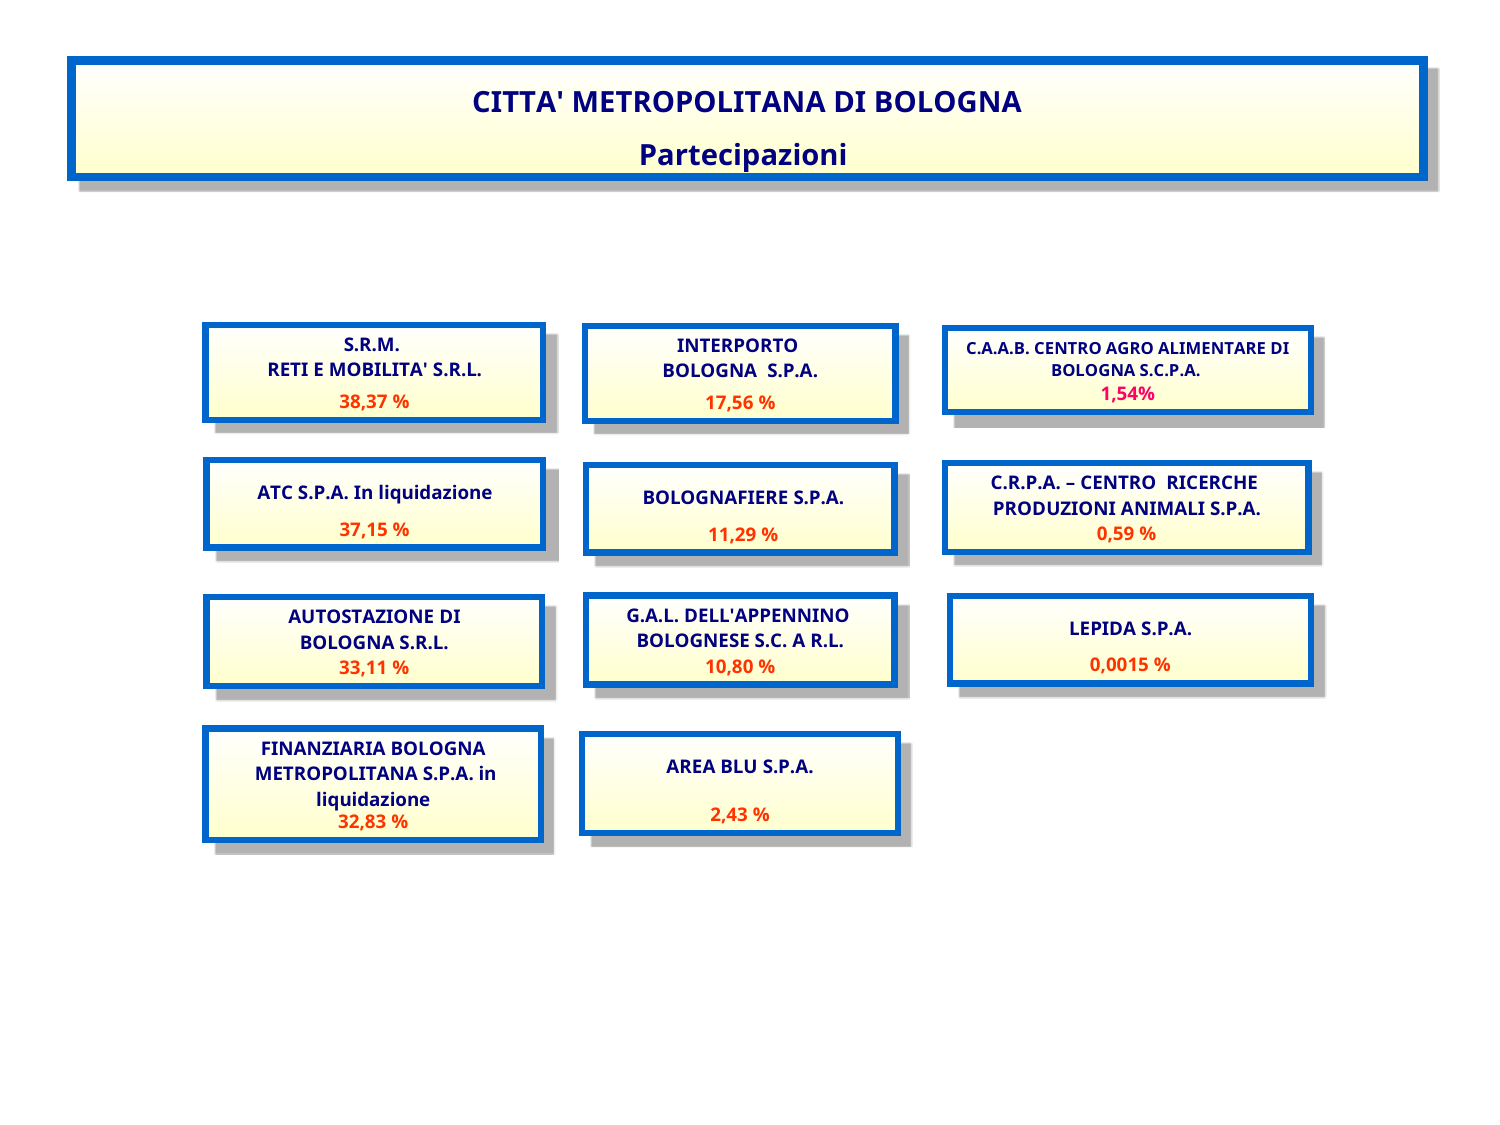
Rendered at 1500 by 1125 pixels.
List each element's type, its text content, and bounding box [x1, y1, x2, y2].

text_box C.R.P.A. – CENTRO RICERCHE PRODUZIONI ANIMALI S.P.A. 0,59 % [944, 463, 1309, 553]
text_box FINANZIARIA BOLOGNA METROPOLITANA S.P.A. in liquidazione 32,83 % [205, 728, 541, 841]
text_box G.A.L. DELL'APPENNINO BOLOGNESE S.C. A R.L. 10,80 % [586, 595, 895, 685]
text_box INTERPORTO BOLOGNA S.P.A. 17,56 % [585, 325, 896, 421]
text_box C.A.A.B. CENTRO AGRO ALIMENTARE DI BOLOGNA S.C.P.A. 1,54% [944, 328, 1312, 413]
text_box BOLOGNAFIERE S.P.A. 11,29 % [586, 465, 895, 553]
text_box CITTA' METROPOLITANA DI BOLOGNA Partecipazioni [71, 60, 1424, 177]
text_box AUTOSTAZIONE DI BOLOGNA S.R.L. 33,11 % [206, 597, 543, 687]
text_box ATC S.P.A. In liquidazione 37,15 % [206, 460, 544, 548]
text_box AREA BLU S.P.A. 2,43 % [582, 733, 898, 834]
text_box LEPIDA S.P.A. 0,0015 % [950, 595, 1312, 684]
text_box S.R.M. RETI E MOBILITA' S.R.L. 38,37 % [205, 324, 544, 420]
